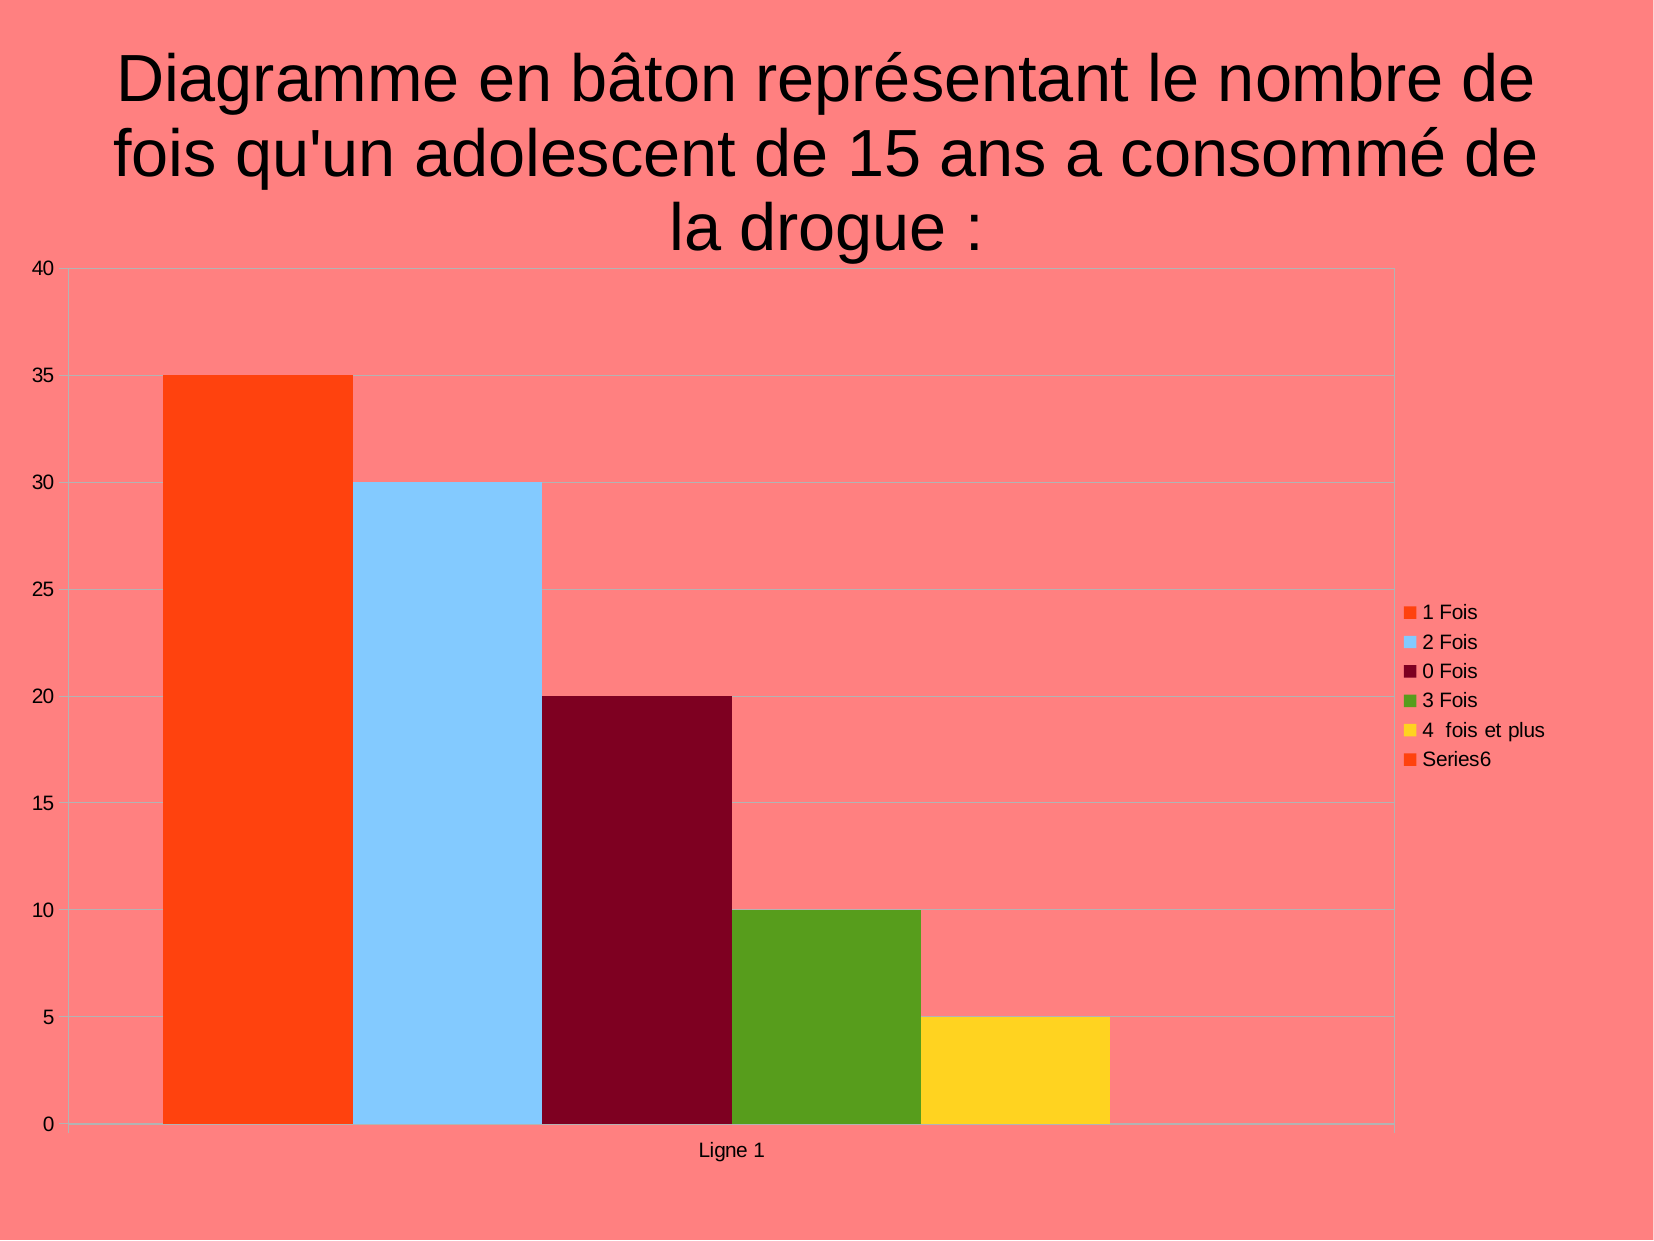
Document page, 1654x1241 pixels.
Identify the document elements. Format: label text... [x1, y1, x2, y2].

title Diagramme en bâton représentant le nombre de fois qu'un adolescent de 15 ans a consommé de la drogue : [82, 40, 1571, 237]
chart [0, 237, 1595, 1182]
